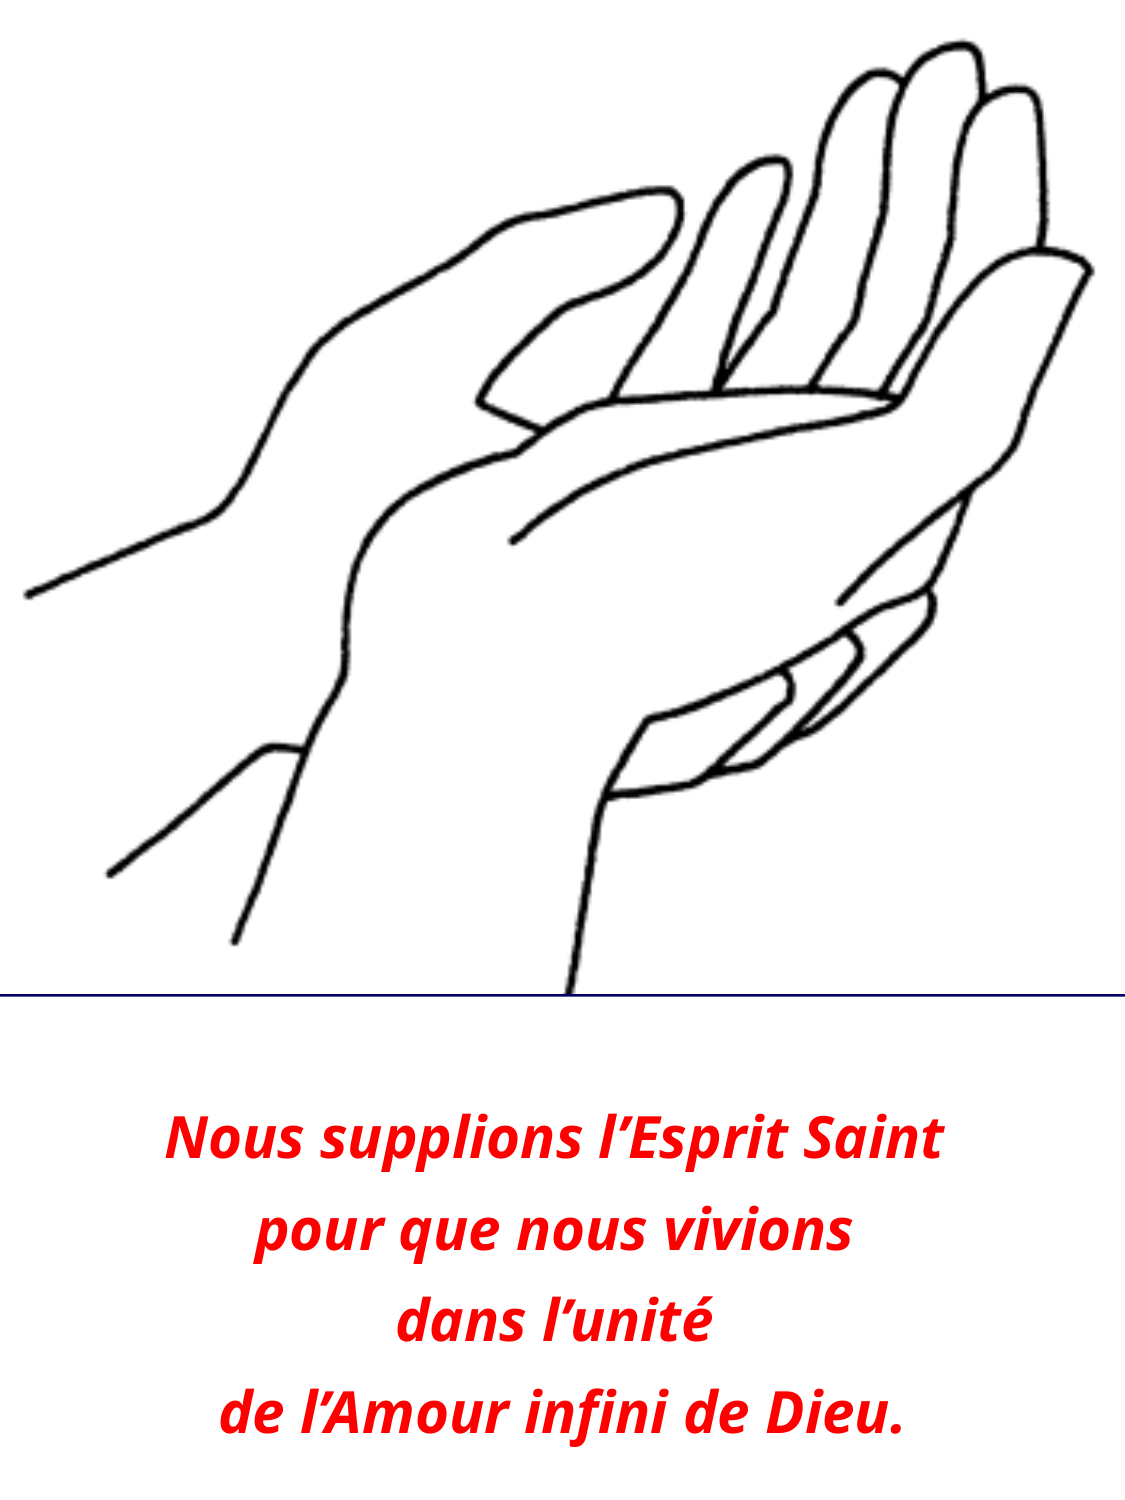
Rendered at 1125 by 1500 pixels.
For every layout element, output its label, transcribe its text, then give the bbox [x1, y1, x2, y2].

picture [0, 0, 1125, 994]
text_box Nous supplions l’Esprit Saint pour que nous vivions dans l’unité de l’Amour infini de Dieu. [0, 996, 1125, 1500]
